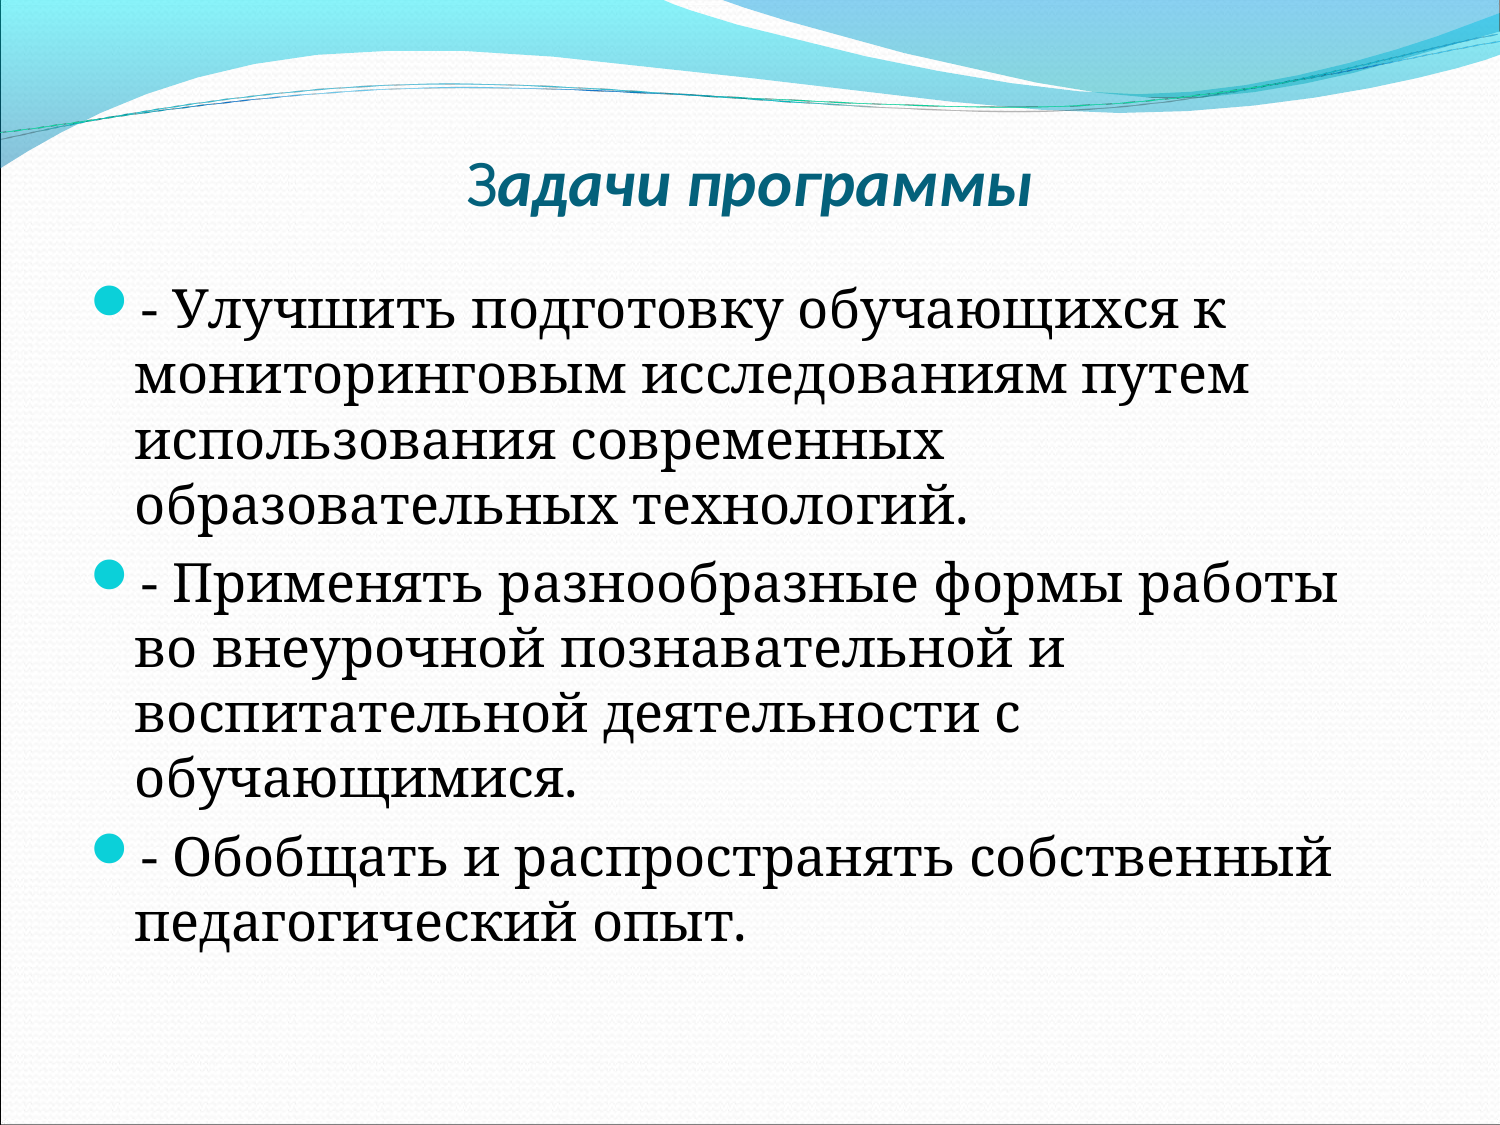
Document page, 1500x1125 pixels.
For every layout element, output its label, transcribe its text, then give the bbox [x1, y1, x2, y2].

title Задачи программы [75, 115, 1426, 221]
list - Улучшить подготовку обучающихся к мониторинговым исследованиям путем использования современных образовательных технологий. - Применять разнообразные формы работы во внеурочной познавательной и воспитательной деятельности с обучающимися. - Обобщать и распространять собственный педагогический опыт. [75, 267, 1426, 1038]
picture [0, 0, 1500, 1125]
